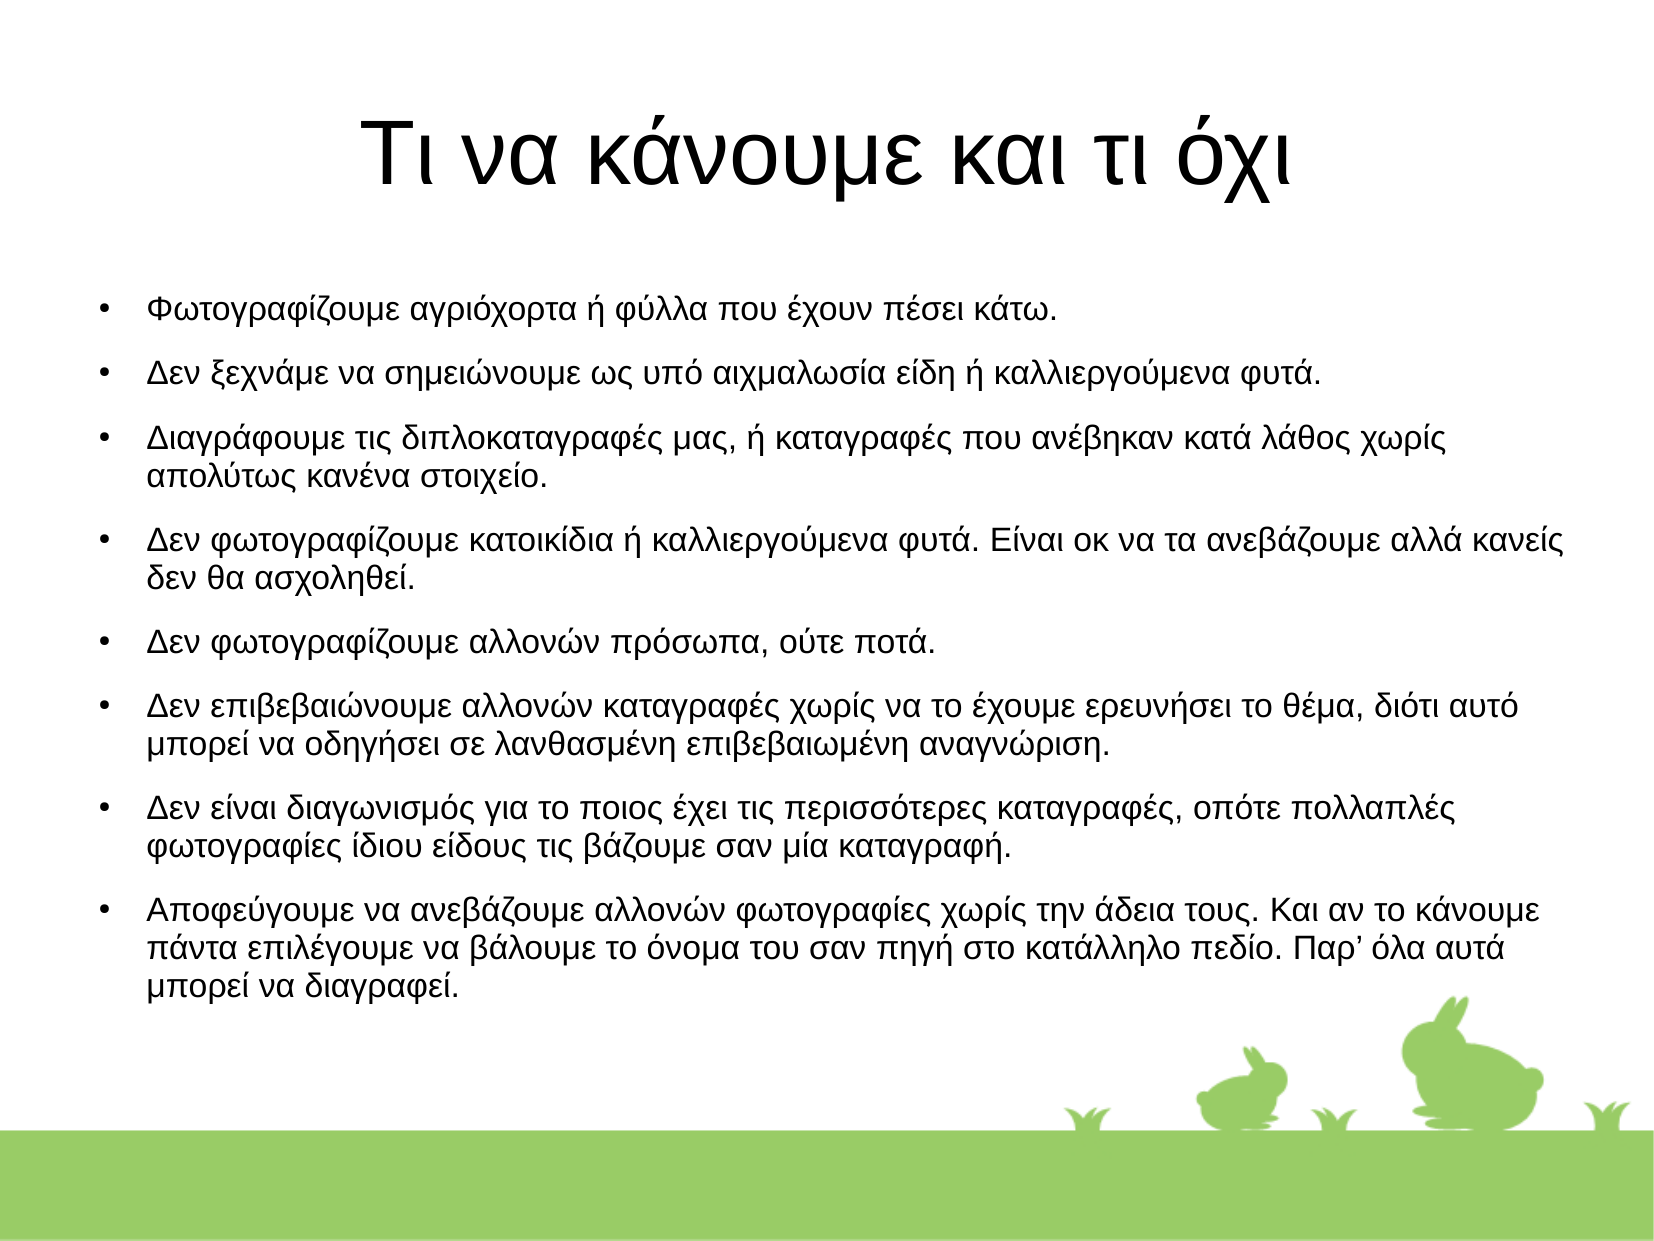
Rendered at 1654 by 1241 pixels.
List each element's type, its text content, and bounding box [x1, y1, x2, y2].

title Tι να κάνουμε και τι όχι [82, 49, 1571, 257]
list Φωτογραφίζουμε αγριόχορτα ή φύλλα που έχουν πέσει κάτω. Δεν ξεχνάμε να σημειώνουμε ως υπό αιχμαλωσία είδη ή καλλιεργούμενα φυτά. Διαγράφουμε τις διπλοκαταγραφές μας, ή καταγραφές που ανέβηκαν κατά λάθος χωρίς απολύτως κανένα στοιχείο. Δεν φωτογραφίζουμε κατοικίδια ή καλλιεργούμενα φυτά. Είναι οκ να τα ανεβάζουμε αλλά κανείς δεν θα ασχοληθεί. Δεν φωτογραφίζουμε αλλονών πρόσωπα, ούτε ποτά. Δεν επιβεβαιώνουμε αλλονών καταγραφές χωρίς να το έχουμε ερευνήσει το θέμα, διότι αυτό μπορεί να οδηγήσει σε λανθασμένη επιβεβαιωμένη αναγνώριση. Δεν είναι διαγωνισμός για το ποιος έχει τις περισσότερες καταγραφές, οπότε πολλαπλές φωτογραφίες ίδιου είδους τις βάζουμε σαν μία καταγραφή. Αποφεύγουμε να ανεβάζουμε αλλονών φωτογραφίες χωρίς την άδεια τους. Και αν το κάνουμε πάντα επιλέγουμε να βάλουμε το όνομα του σαν πηγή στο κατάλληλο πεδίο. Παρ’ όλα αυτά μπορεί να διαγραφεί. [82, 290, 1571, 1010]
picture [0, 0, 1654, 1241]
